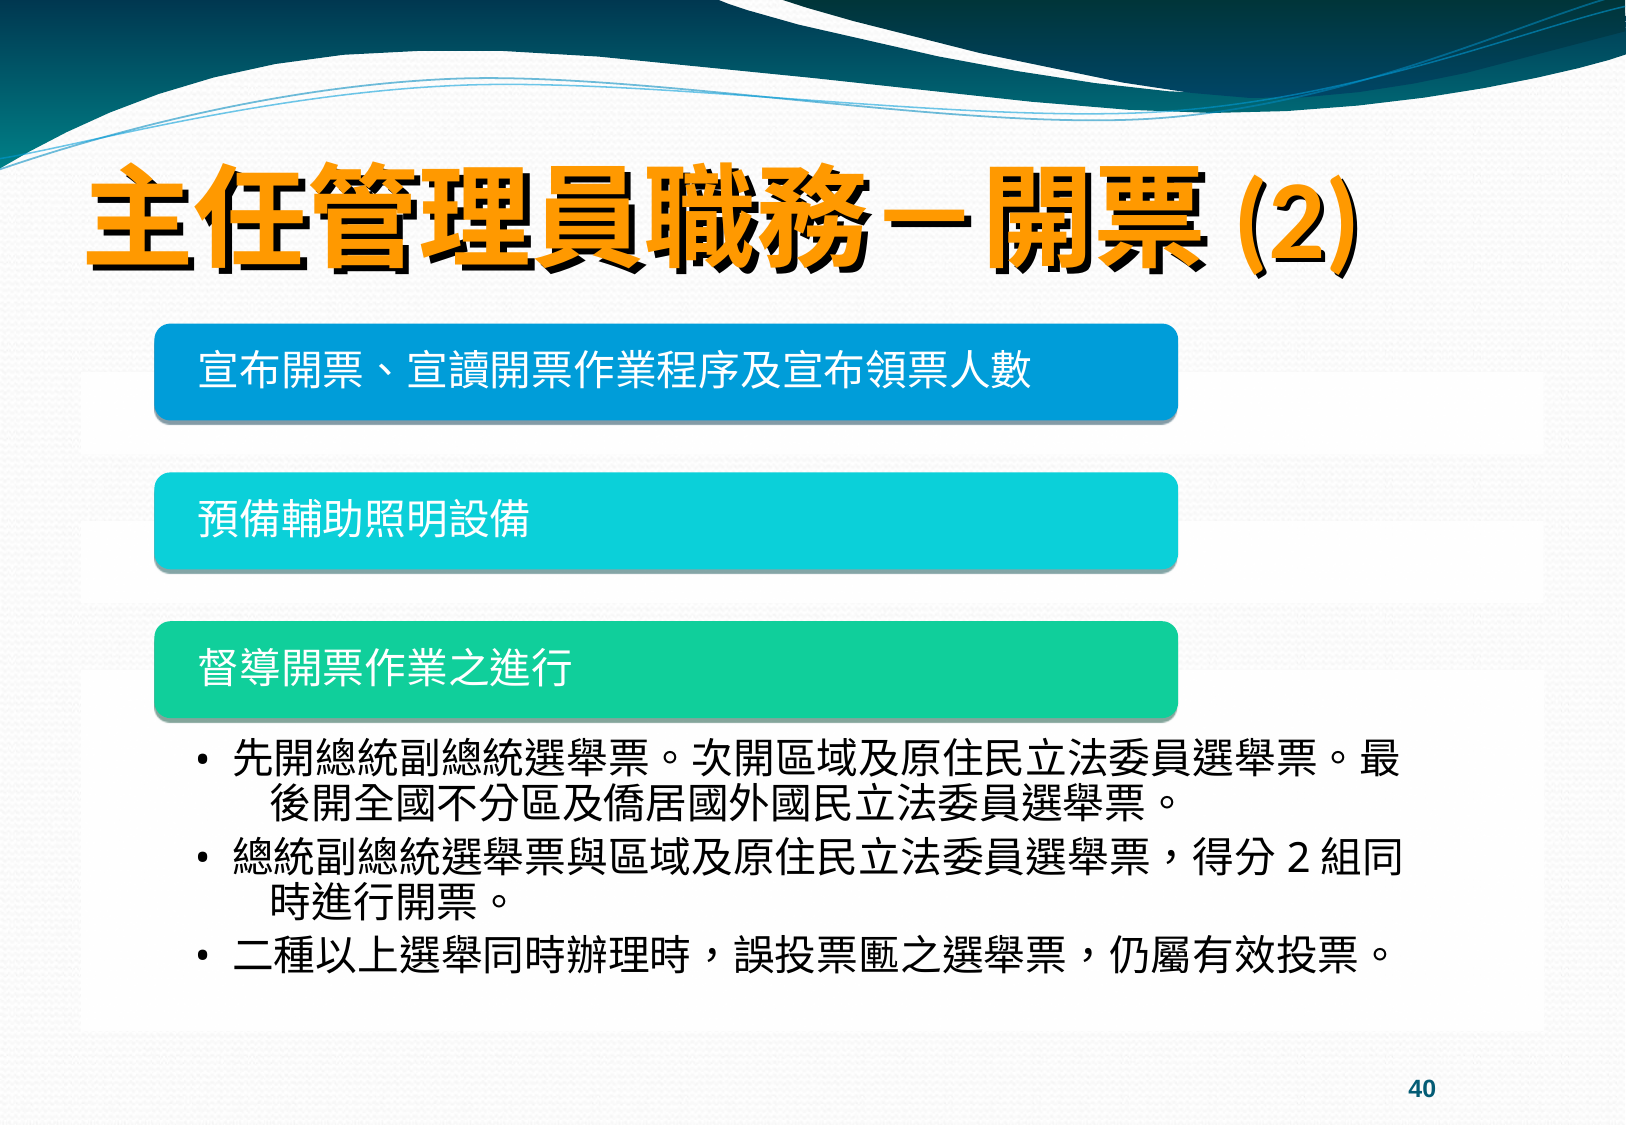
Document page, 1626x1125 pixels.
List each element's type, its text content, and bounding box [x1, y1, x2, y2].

text_box 40 [1408, 1042, 1544, 1103]
title 主任管理員職務－開票(2) [81, 115, 1544, 304]
text_box 宣布開票、宣讀開票作業程序及宣布領票人數 [154, 323, 1179, 421]
text_box [81, 521, 1544, 603]
text_box 先開總統副總統選舉票。次開區域及原住民立法委員選舉票。最後開全國不分區及僑居國外國民立法委員選舉票。 總統副總統選舉票與區域及原住民立法委員選舉票，得分2組同時進行開票。 二種以上選舉同時辦理時，誤投票匭之選舉票，仍屬有效投票。 [81, 669, 1544, 1032]
text_box 督導開票作業之進行 [154, 621, 1179, 719]
text_box 預備輔助照明設備 [154, 472, 1179, 570]
text_box [81, 372, 1544, 455]
